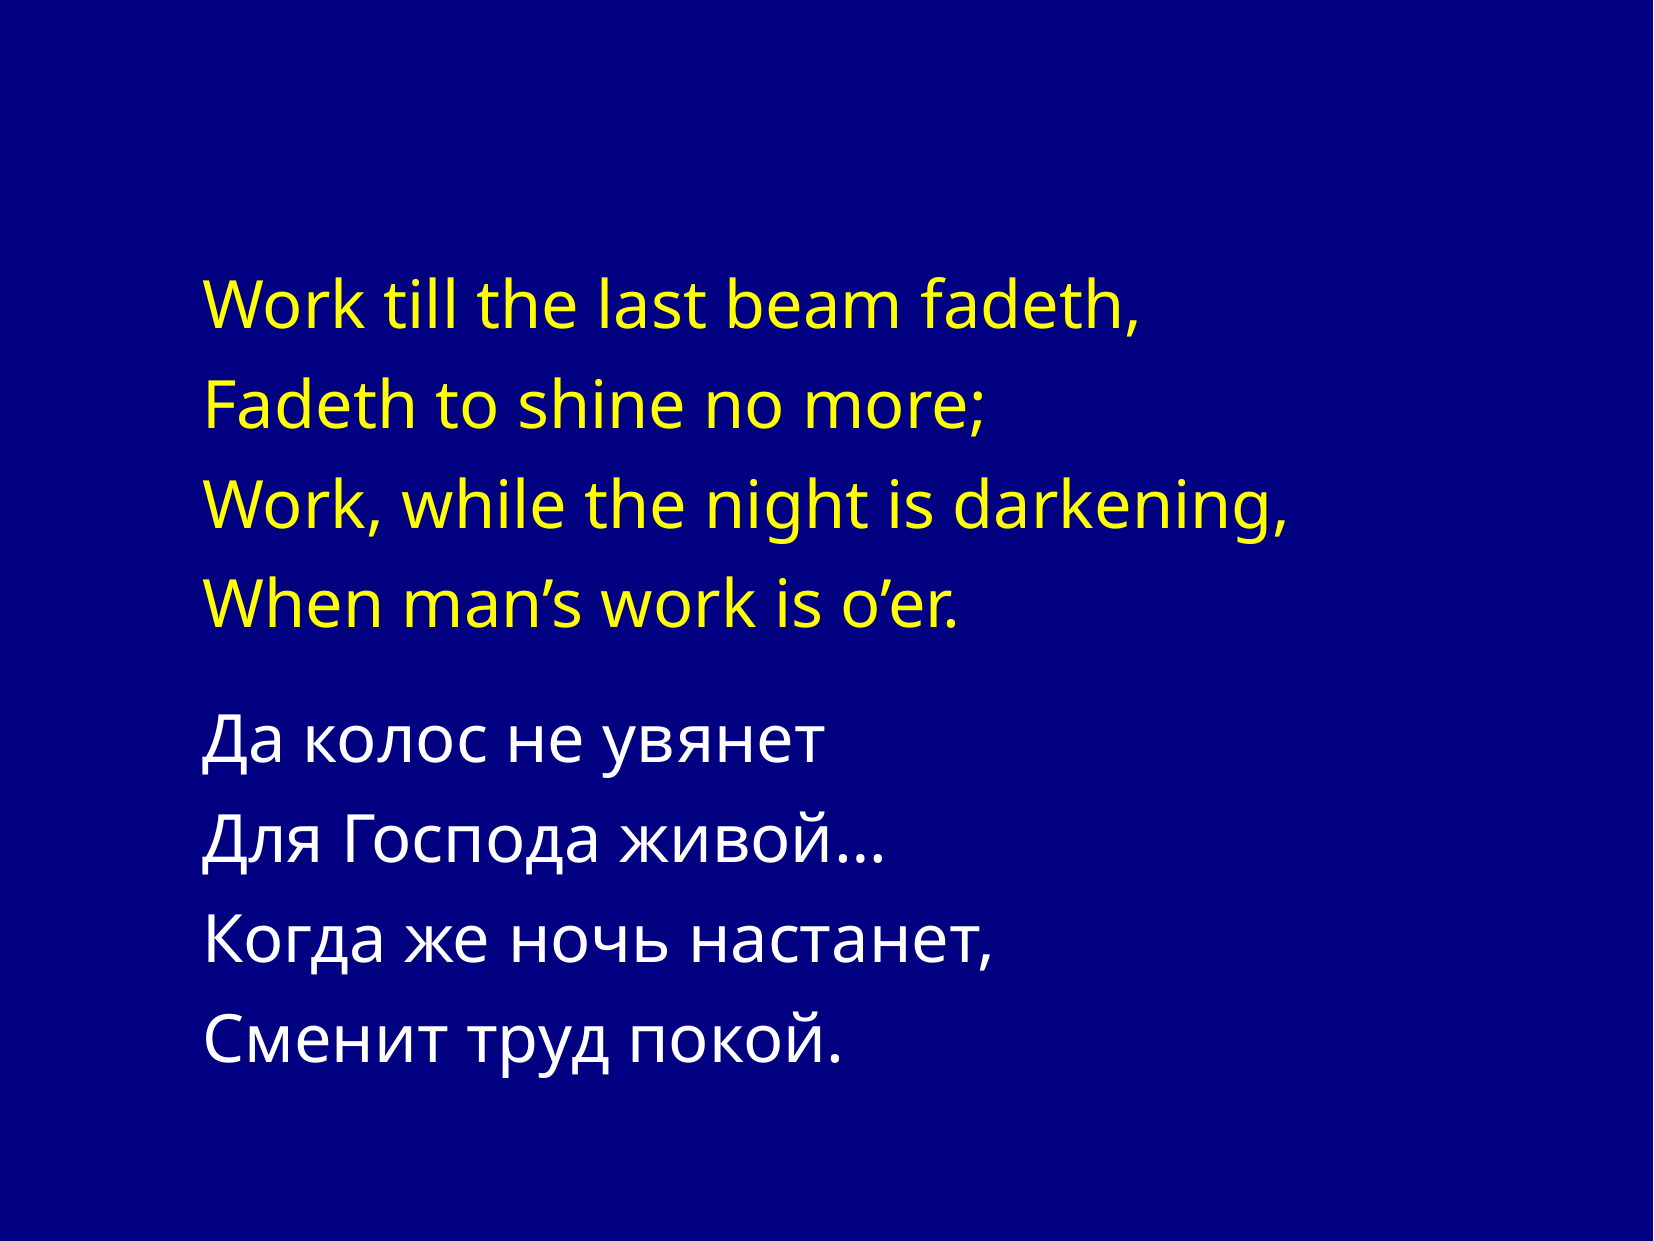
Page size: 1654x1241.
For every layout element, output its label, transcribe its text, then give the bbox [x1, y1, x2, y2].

text_box Work till the last beam fadeth, Fadeth to shine no more; Work, while the night is darkening, When man’s work is o’er. [75, 150, 1576, 638]
text_box Да колос не увянет Для Господа живой… Когда же ночь настанет, Сменит труд покой. [75, 675, 1576, 1163]
